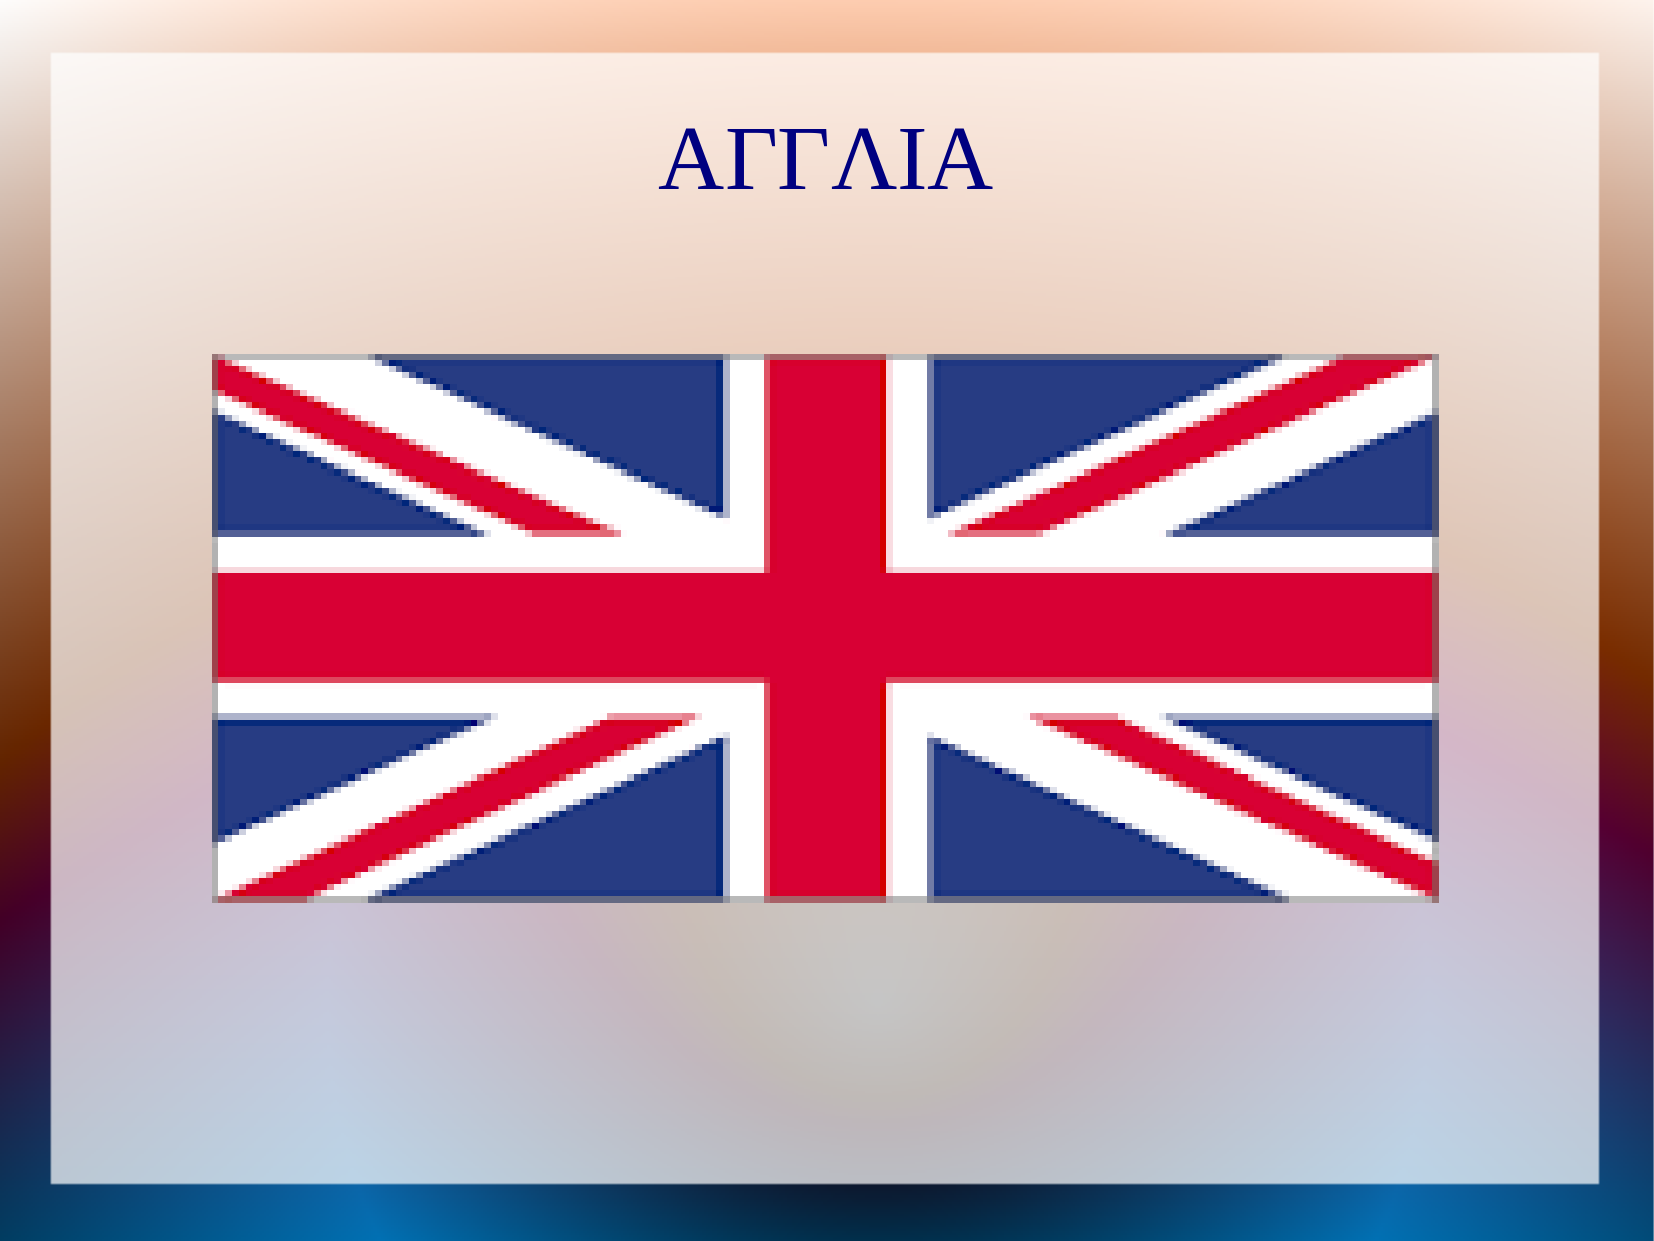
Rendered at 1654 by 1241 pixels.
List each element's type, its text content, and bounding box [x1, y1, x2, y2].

picture [0, 0, 1654, 1241]
title ΑΓΓΛΙΑ [82, 55, 1571, 263]
